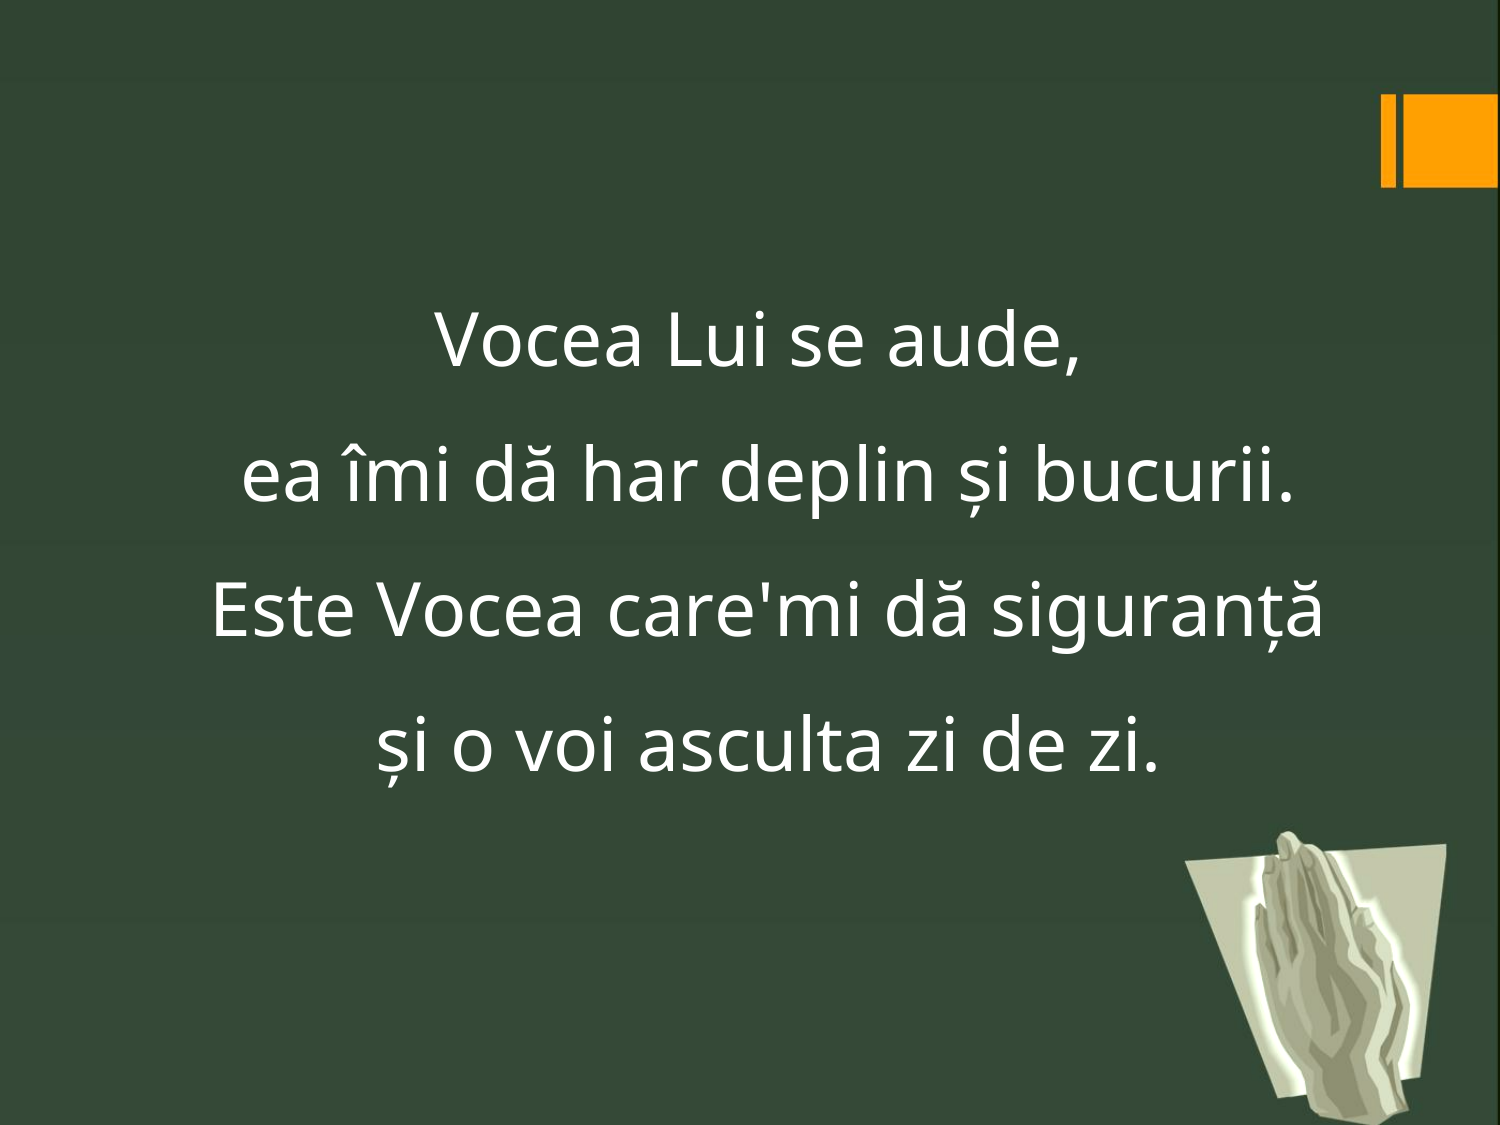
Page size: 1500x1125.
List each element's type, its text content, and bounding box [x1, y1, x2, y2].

picture [0, 0, 1500, 1125]
text_box Vocea Lui se aude, ea îmi dă har deplin şi bucurii. Este Vocea care'mi dă siguranţă şi o voi asculta zi de zi. [48, 238, 1489, 940]
